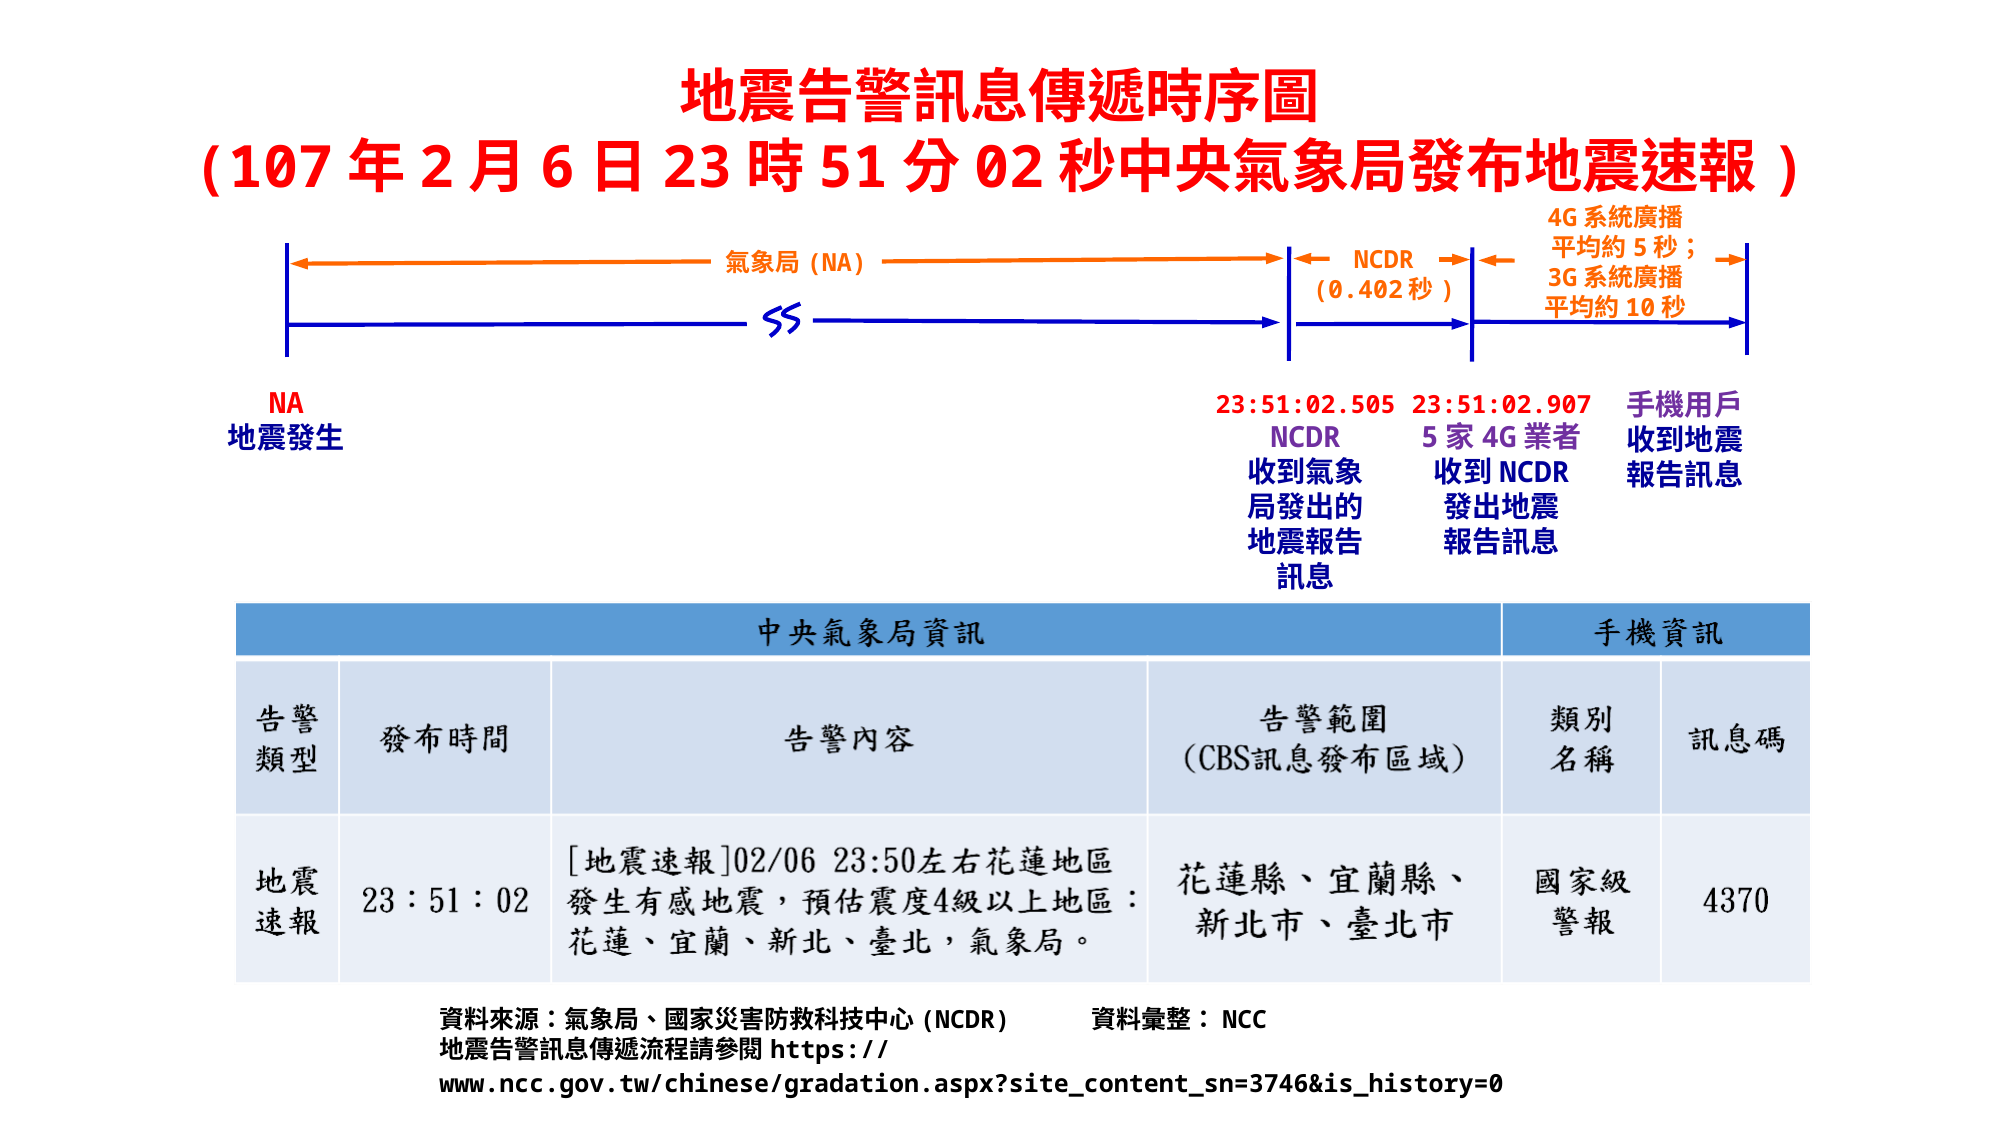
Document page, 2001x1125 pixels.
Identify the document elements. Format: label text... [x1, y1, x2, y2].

text_box 手機用戶 收到地震 報告訊息 [1610, 378, 1760, 501]
text_box 23:51:02.907 5家4G業者 收到NCDR 發出地震 報告訊息 [1410, 380, 1593, 568]
text_box NA 地震發生 [212, 376, 361, 463]
text_box 地震告警訊息傳遞時序圖 (107年2月6日23時51分02秒中央氣象局發布地震速報) [178, 51, 1821, 207]
text_box 氣象局(NA) [718, 238, 875, 285]
text_box 4G系統廣播平均約5秒；3G系統廣播平均約10秒 [1526, 207, 1705, 320]
text_box 資料來源：氣象局、國家災害防救科技中心(NCDR) 資料彙整：NCC 地震告警訊息傳遞流程請參閱https://www.ncc.gov.tw/chinese/gradation.aspx?site_content_sn=3746&is_history=0 [424, 996, 1571, 1125]
text_box 4G系統廣播平均約5秒；3G系統廣播平均約10秒 [1526, 325, 1705, 331]
text_box 23:51:02.505 NCDR 收到氣象 局發出的 地震報告 訊息 [1214, 380, 1397, 591]
picture [223, 591, 1823, 997]
text_box NCDR (0.402秒) [1312, 236, 1456, 312]
